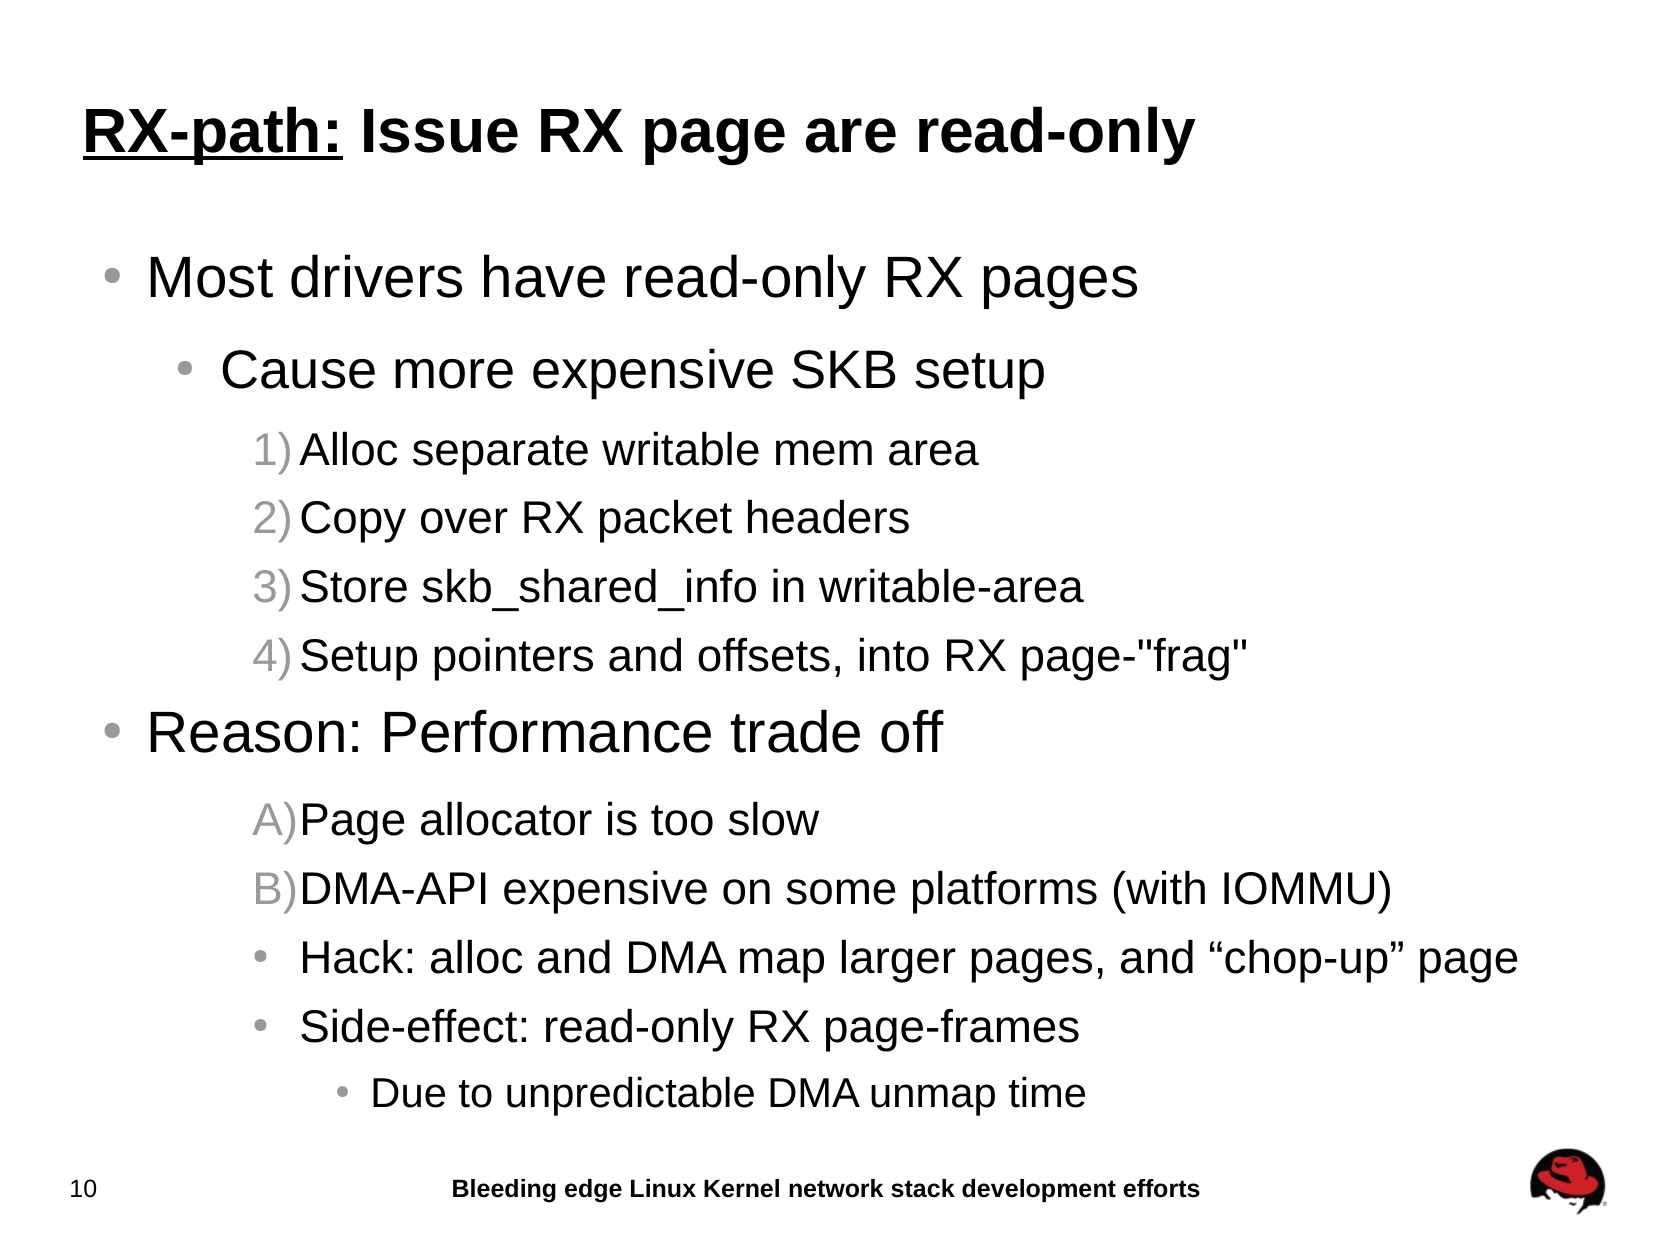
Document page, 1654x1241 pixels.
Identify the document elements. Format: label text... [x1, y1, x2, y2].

title RX-path: Issue RX page are read-only [82, 37, 1571, 226]
picture [1529, 1146, 1613, 1224]
list Most drivers have read-only RX pages Cause more expensive SKB setup Alloc separate writable mem area Copy over RX packet headers Store skb_shared_info in writable-area Setup pointers and offsets, into RX page-"frag" Reason: Performance trade off Page allocator is too slow DMA-API expensive on some platforms (with IOMMU) Hack: alloc and DMA map larger pages, and “chop-up” page Side-effect: read-only RX page-frames Due to unpredictable DMA unmap time [86, 244, 1576, 1117]
